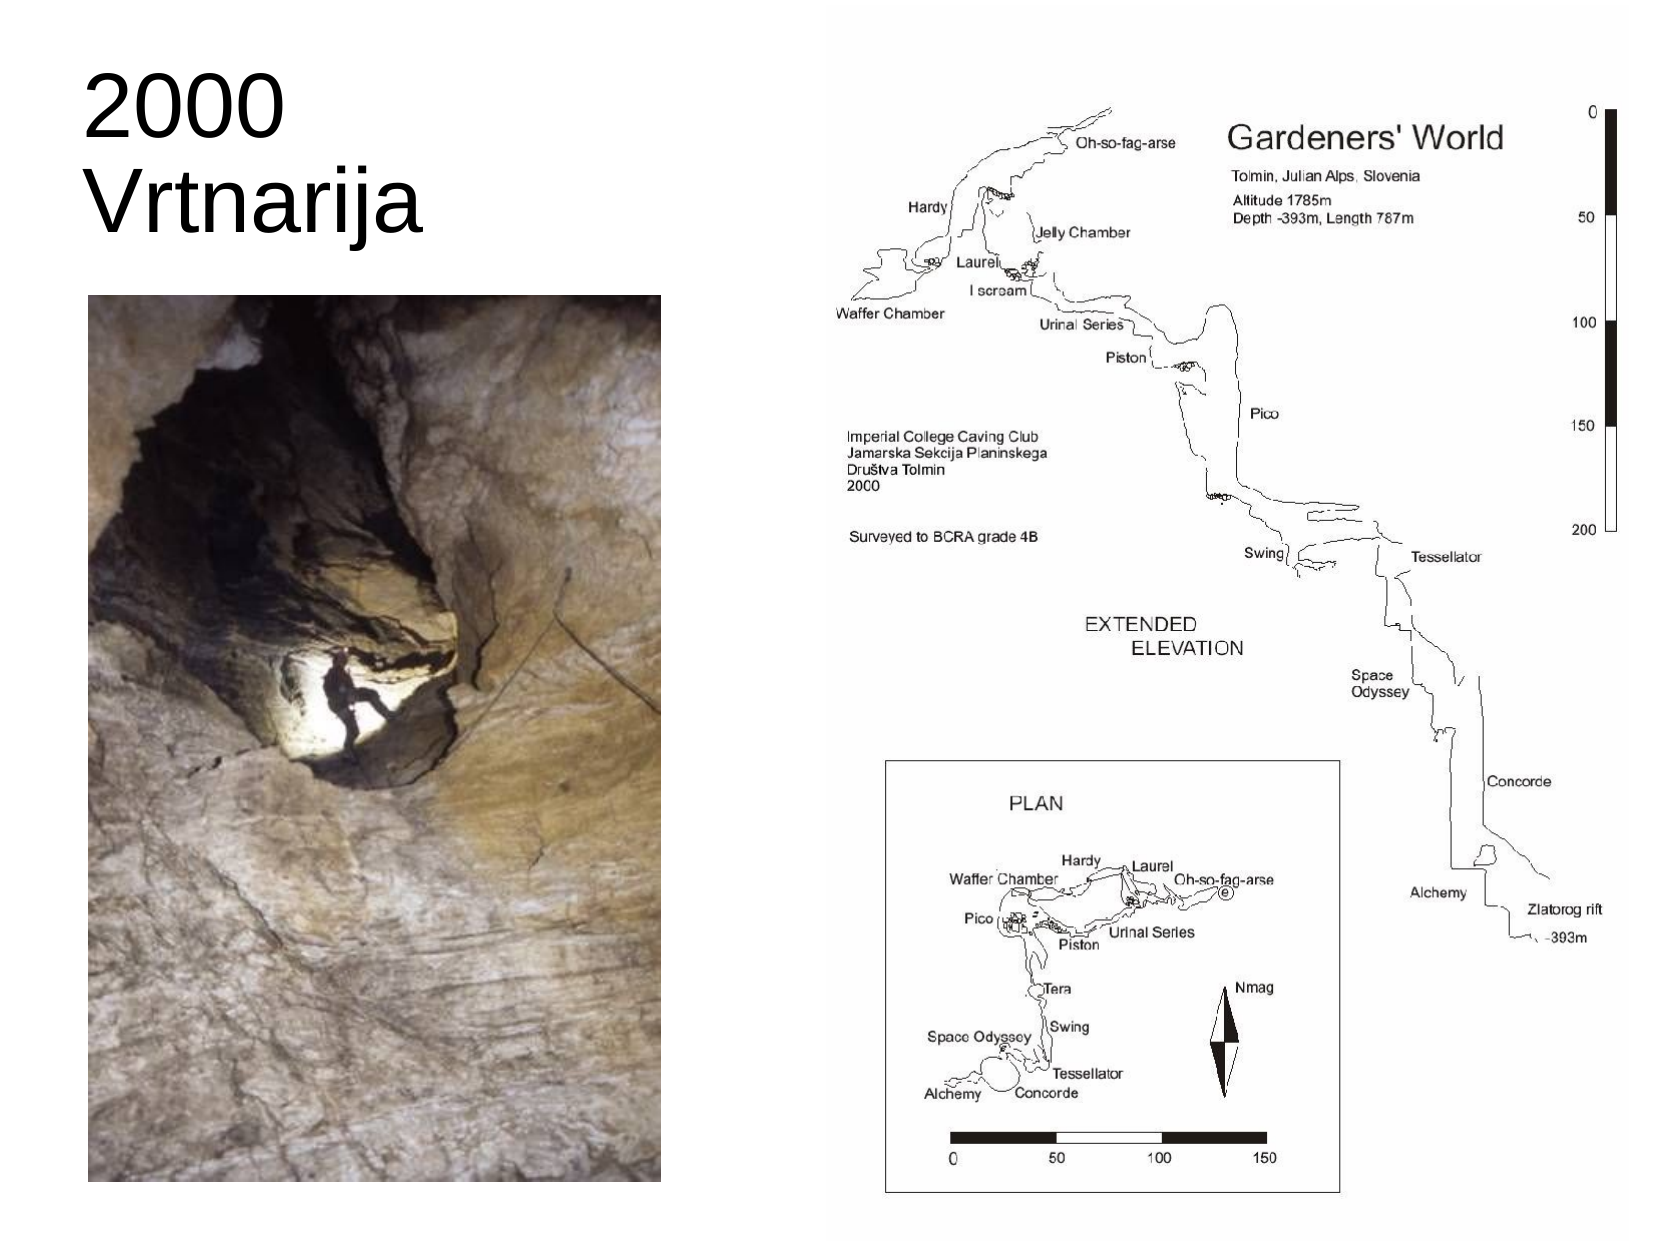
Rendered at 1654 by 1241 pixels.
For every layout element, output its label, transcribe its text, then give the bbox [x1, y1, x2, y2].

title 2000 Vrtnarija [82, 50, 826, 256]
picture [826, 5, 1629, 1241]
picture [88, 295, 661, 1182]
